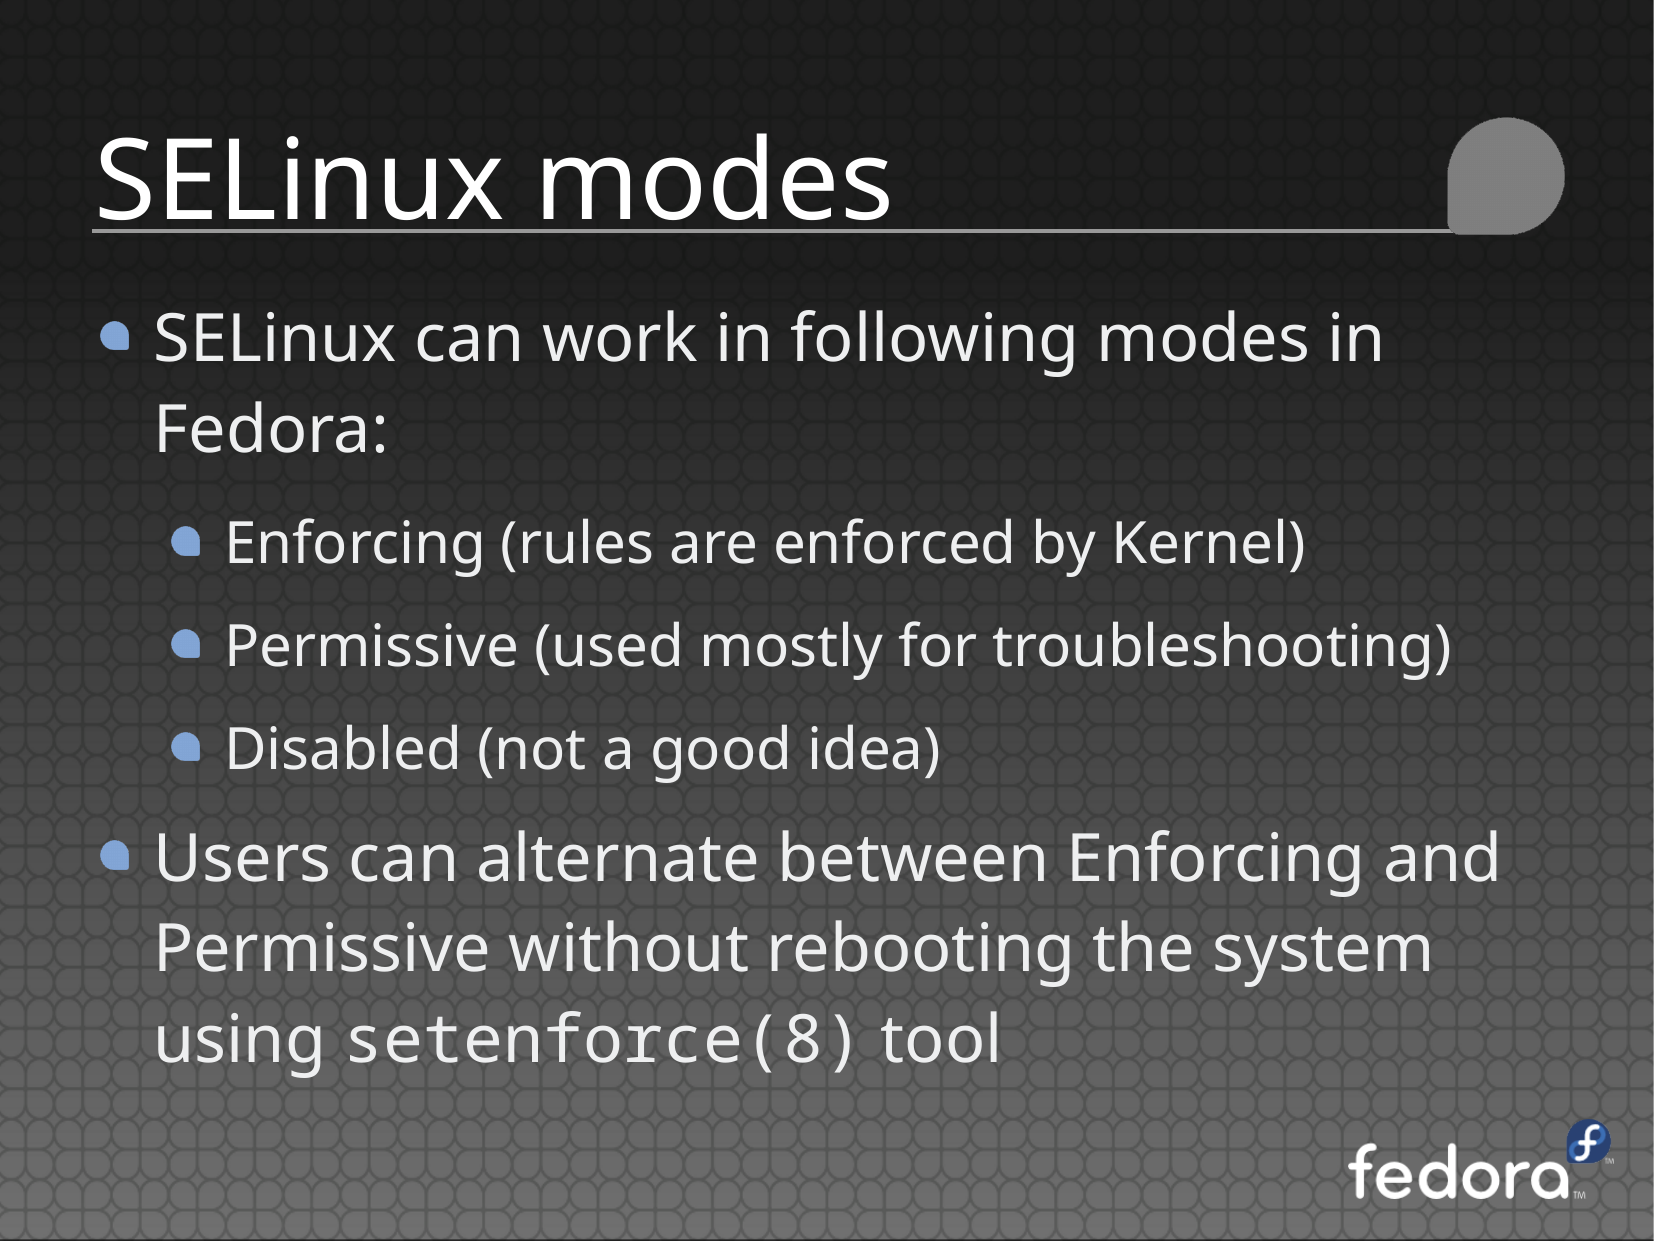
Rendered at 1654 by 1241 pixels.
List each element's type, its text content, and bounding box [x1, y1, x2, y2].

picture [0, 0, 1654, 1241]
title SELinux modes [94, 100, 1426, 251]
list SELinux can work in following modes in Fedora: Enforcing (rules are enforced by Kernel) Permissive (used mostly for troubleshooting) Disabled (not a good idea) Users can alternate between Enforcing and Permissive without rebooting the system using setenforce(8) tool [82, 290, 1622, 1094]
